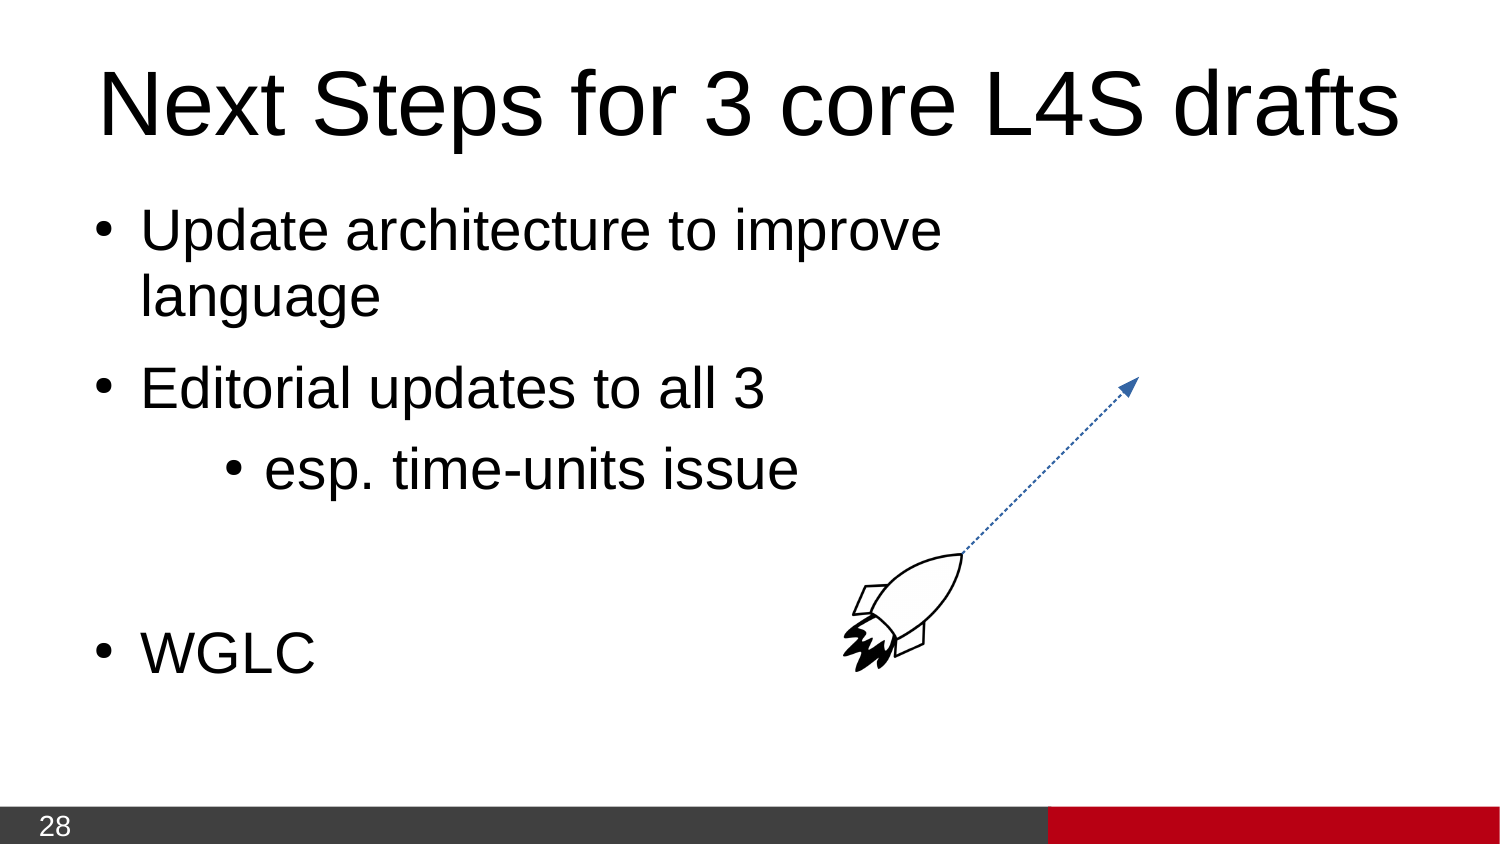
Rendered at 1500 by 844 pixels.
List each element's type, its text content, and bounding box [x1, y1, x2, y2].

picture [843, 553, 963, 673]
title Next Steps for 3 core L4S drafts [75, 33, 1425, 175]
list Update architecture to improve language Editorial updates to all 3 esp. time-units issue WGLC [77, 197, 1098, 687]
